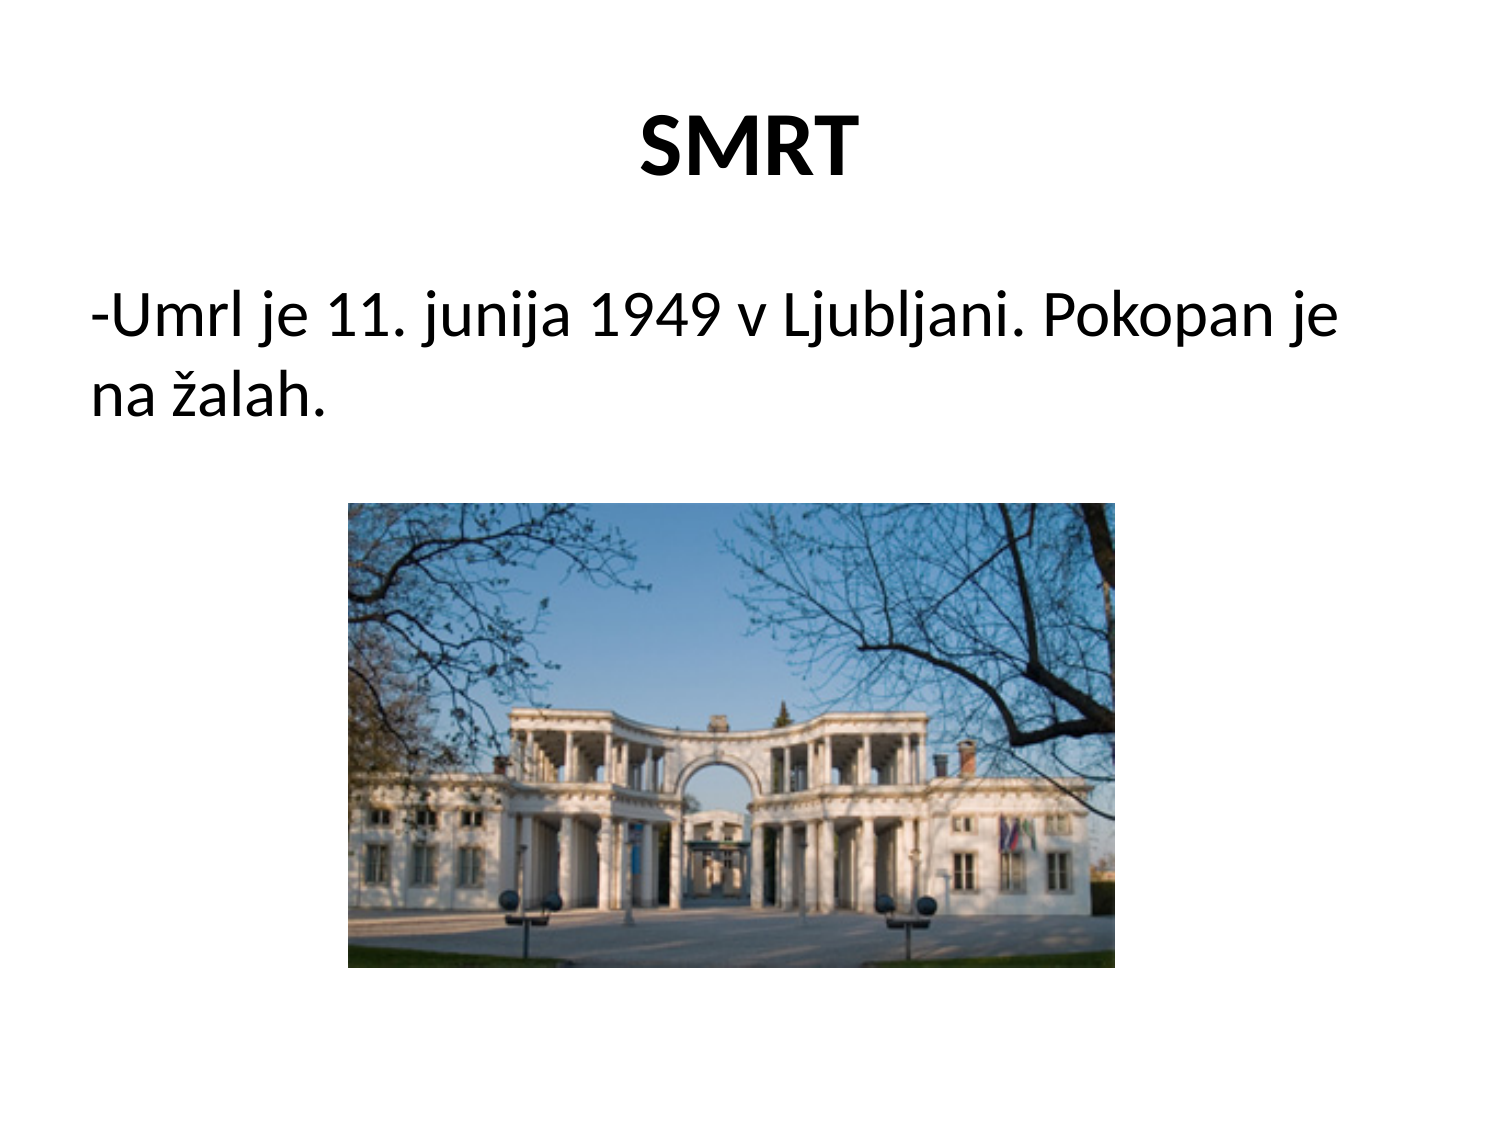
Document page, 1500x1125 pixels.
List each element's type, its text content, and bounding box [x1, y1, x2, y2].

list -Umrl je 11. junija 1949 v Ljubljani. Pokopan je na žalah. [75, 262, 1425, 1005]
title SMRT [75, 45, 1425, 233]
picture [348, 503, 1115, 968]
